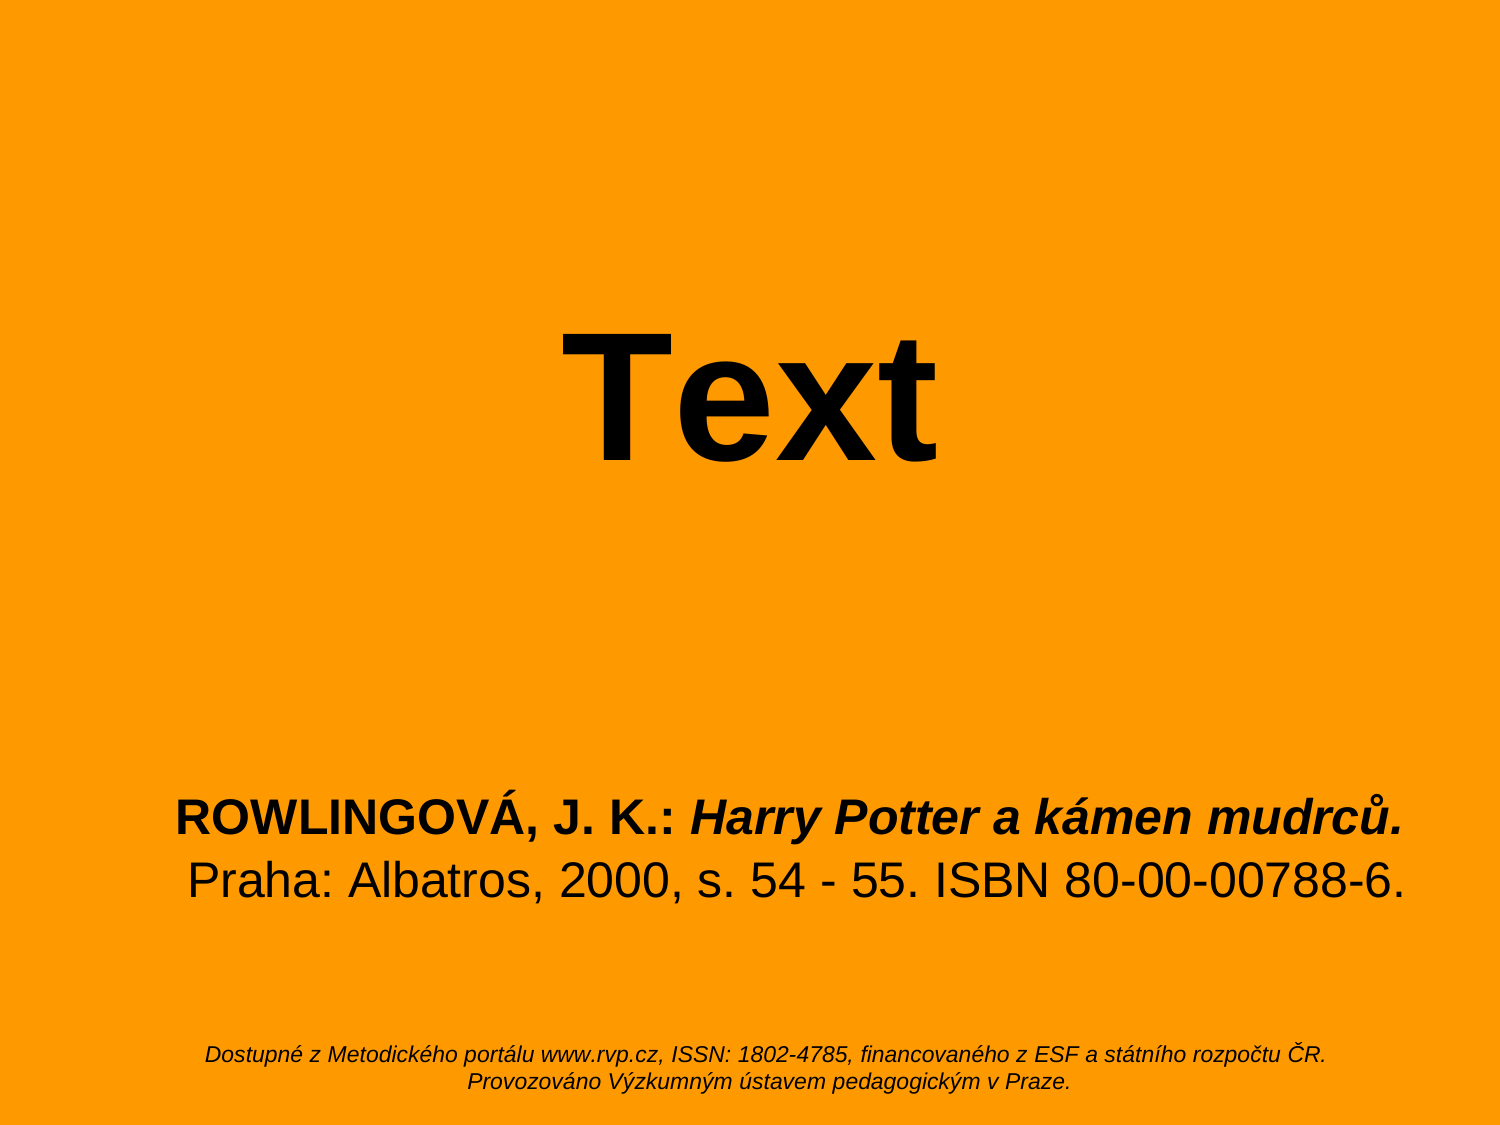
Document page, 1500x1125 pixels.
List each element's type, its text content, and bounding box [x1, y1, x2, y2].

text_box ROWLINGOVÁ, J. K.: Harry Potter a kámen mudrců. Praha: Albatros, 2000, s. 54 - 55. ISBN 80-00-00788-6. [147, 786, 1447, 925]
text_box Dostupné z Metodického portálu www.rvp.cz, ISSN: 1802-4785, financovaného z ESF a státního rozpočtu ČR. Provozováno Výzkumným ústavem pedagogickým v Praze. [190, 1031, 1350, 1102]
title Text [112, 255, 1388, 539]
